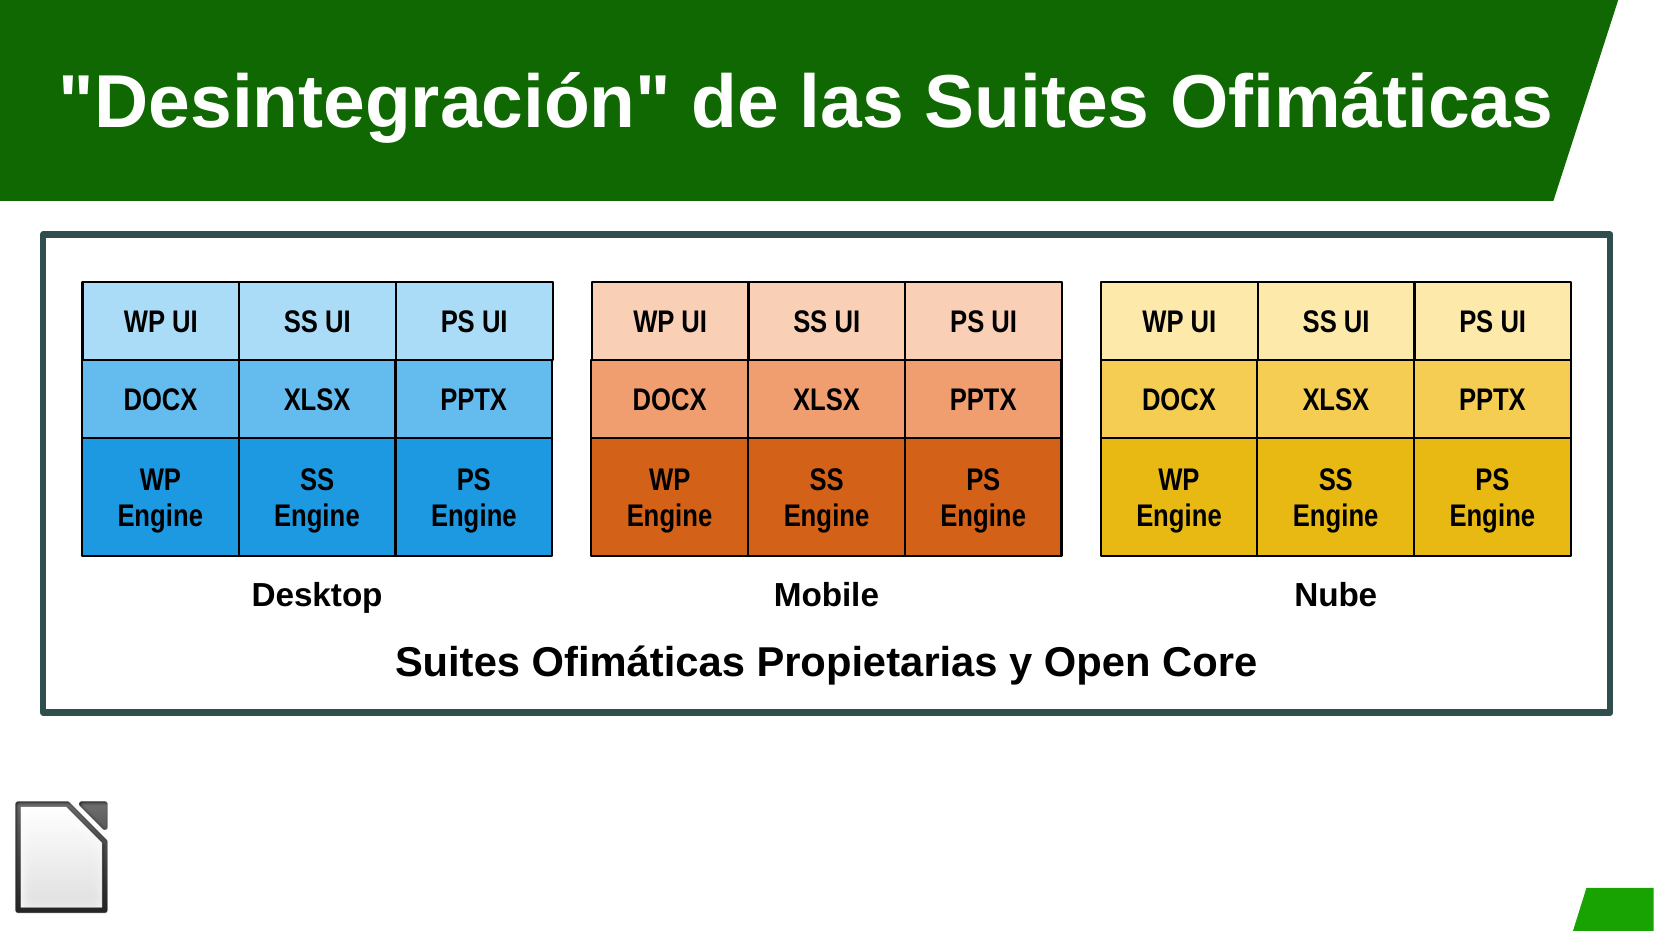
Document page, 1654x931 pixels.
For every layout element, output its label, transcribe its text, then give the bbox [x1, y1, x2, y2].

text_box PS Engine [904, 439, 1062, 556]
text_box SS UI [1257, 281, 1414, 360]
text_box SS Engine [238, 439, 395, 556]
text_box Desktop [82, 555, 553, 635]
text_box WP Engine [1100, 439, 1257, 555]
title "Desintegración" de las Suites Ofimáticas [59, 13, 1595, 189]
text_box WP UI [82, 281, 239, 360]
text_box PS Engine [395, 439, 553, 556]
text_box WP UI [1101, 281, 1257, 360]
text_box SS Engine [1257, 439, 1414, 556]
text_box Nube [1100, 555, 1571, 635]
text_box DOCX [82, 360, 238, 439]
text_box PS UI [905, 281, 1062, 360]
text_box WP Engine [82, 439, 238, 555]
text_box SS Engine [748, 439, 904, 556]
text_box PS Engine [1414, 439, 1571, 556]
text_box DOCX [1100, 360, 1257, 439]
text_box WP UI [591, 281, 748, 360]
text_box PS UI [1414, 281, 1572, 361]
text_box Suites Ofimáticas Propietarias y Open Core [81, 602, 1571, 721]
text_box XLSX [238, 360, 395, 439]
picture [12, 798, 111, 917]
text_box PS UI [395, 281, 553, 360]
text_box PPTX [904, 360, 1062, 439]
text_box PPTX [1414, 360, 1571, 439]
text_box SS UI [748, 281, 905, 360]
text_box PPTX [395, 360, 553, 439]
text_box SS UI [239, 281, 395, 360]
text_box WP Engine [591, 439, 748, 555]
text_box DOCX [591, 360, 748, 439]
text_box XLSX [748, 360, 904, 439]
text_box XLSX [1257, 360, 1414, 439]
text_box Mobile [591, 555, 1062, 635]
